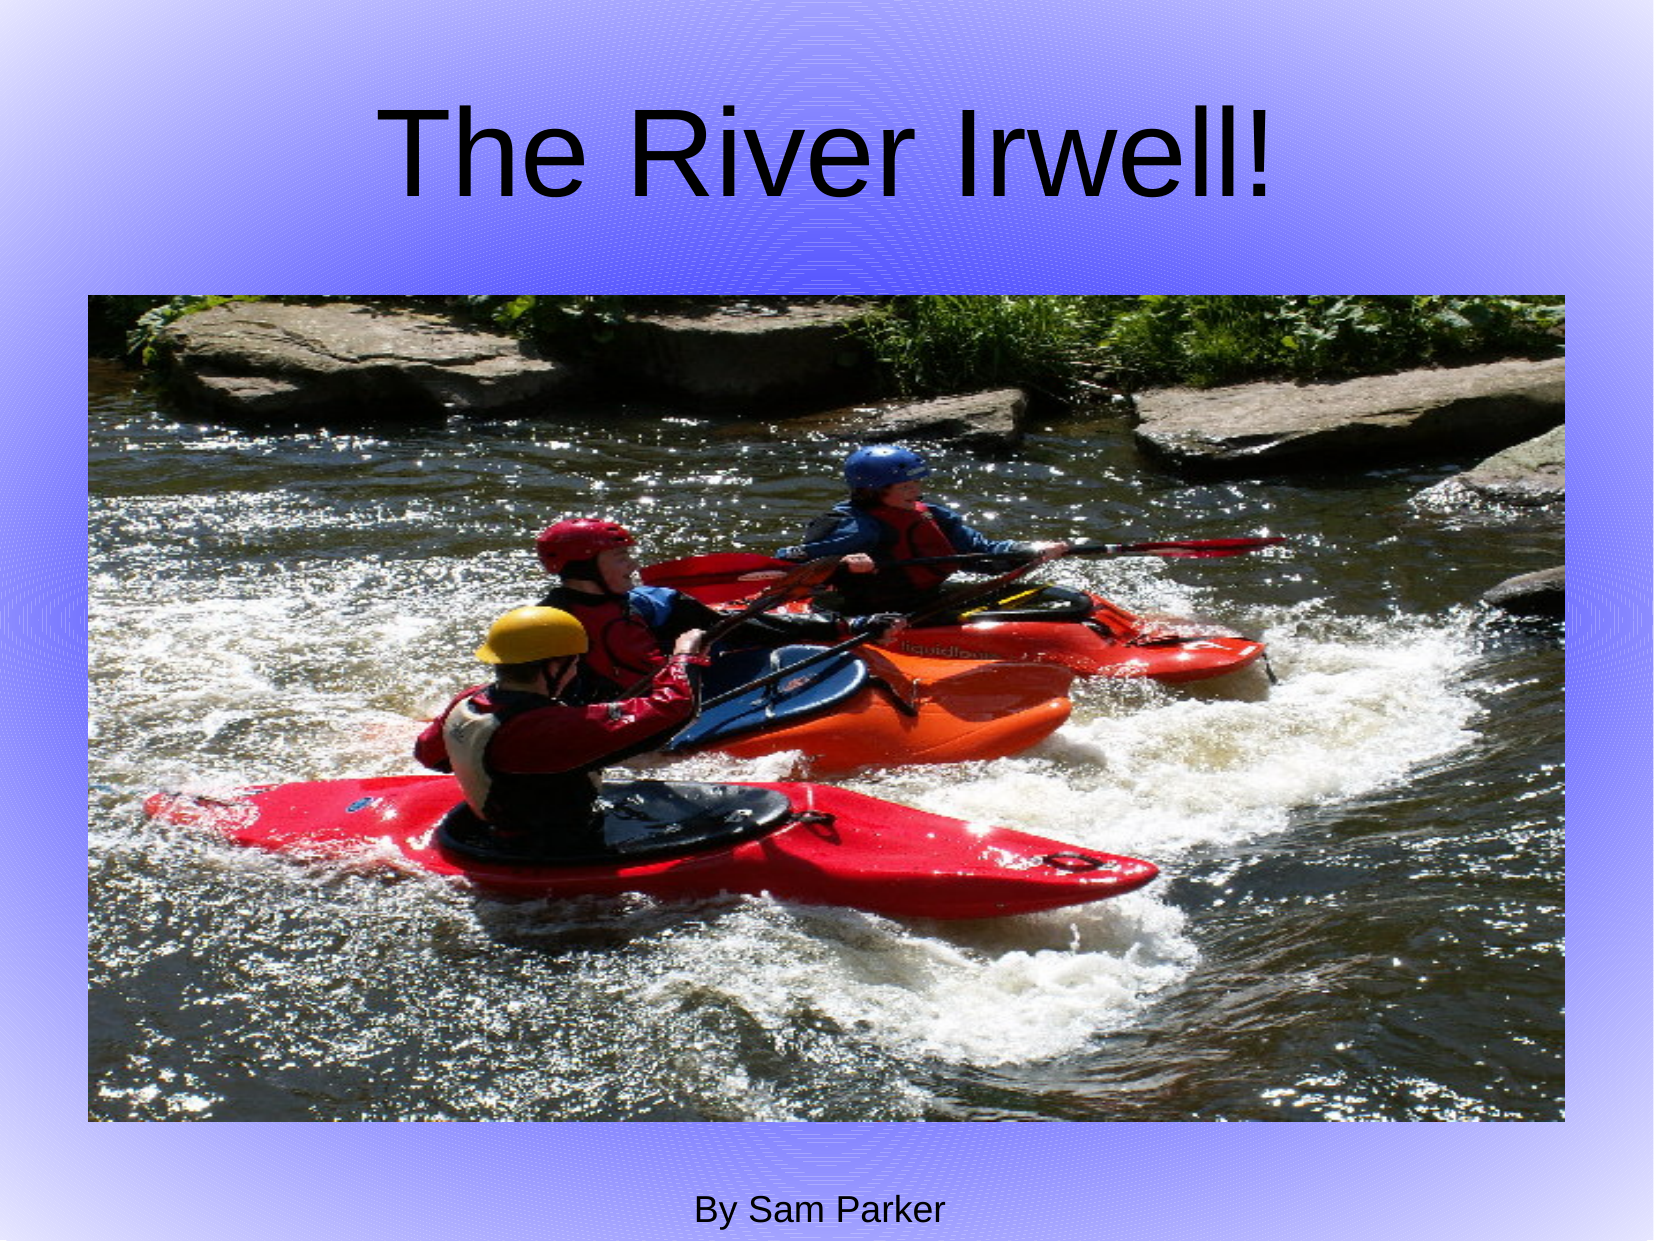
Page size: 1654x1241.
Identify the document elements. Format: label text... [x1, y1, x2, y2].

picture [88, 295, 1565, 1123]
text_box By Sam Parker [679, 1181, 1329, 1238]
title The River Irwell! [82, 49, 1571, 257]
